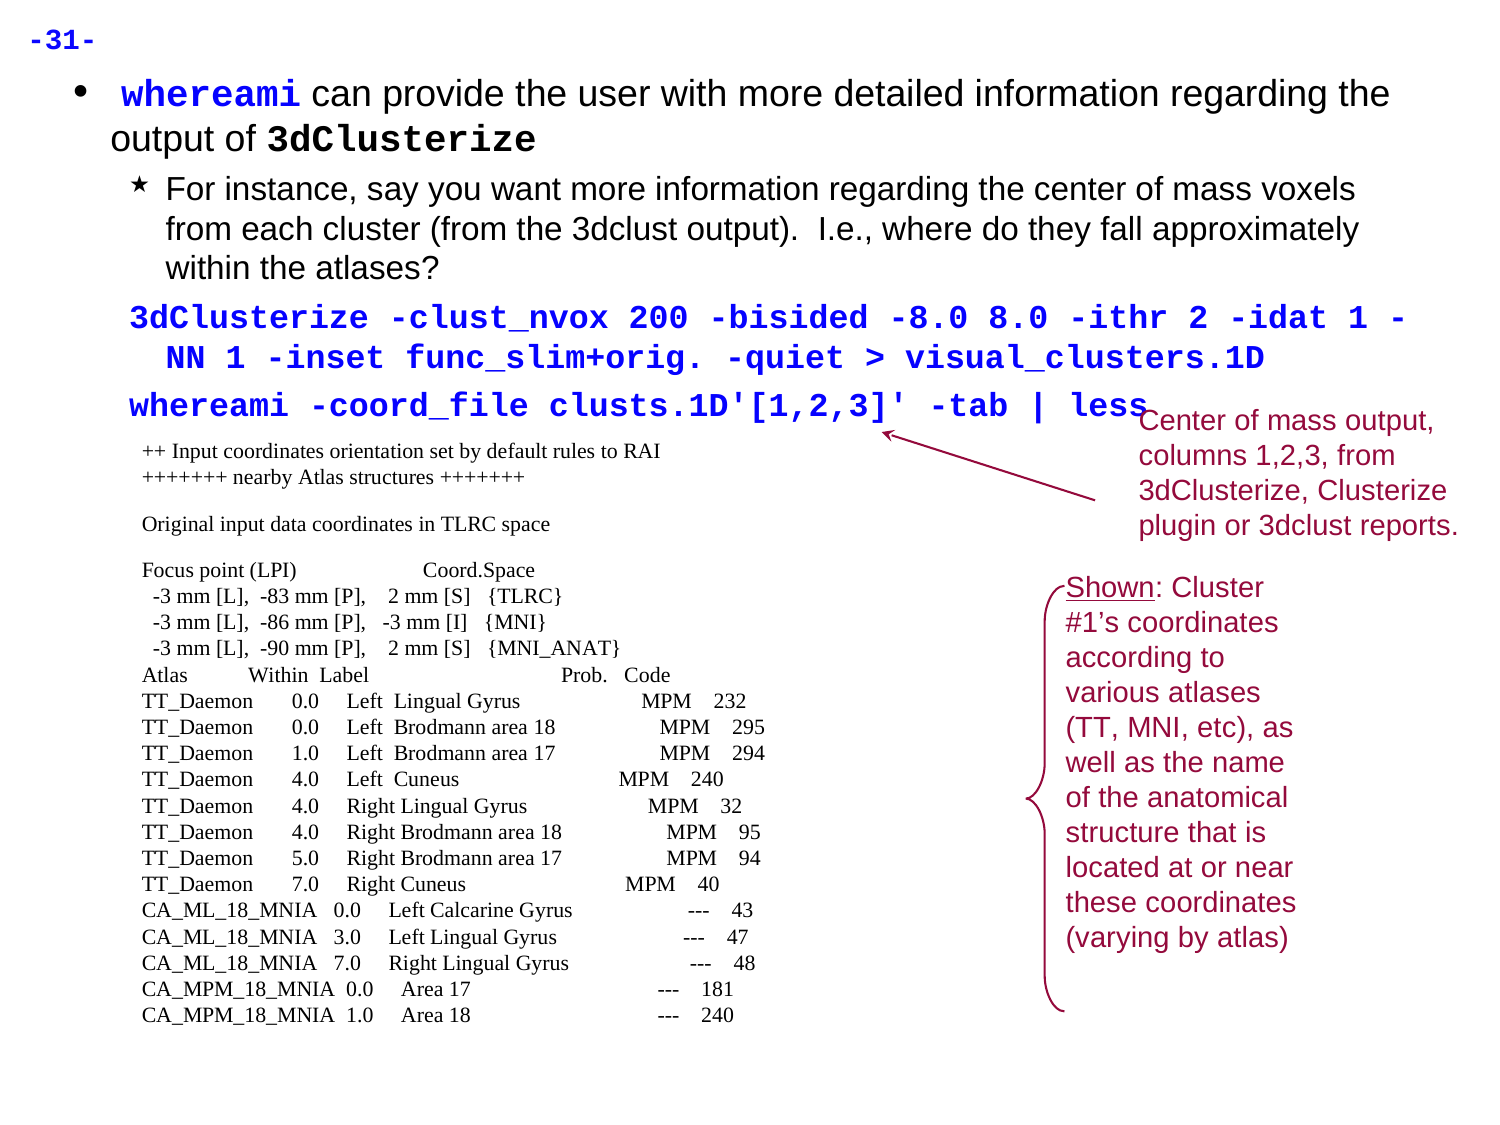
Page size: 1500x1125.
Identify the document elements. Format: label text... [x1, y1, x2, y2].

text_box ++ Input coordinates orientation set by default rules to RAI +++++++ nearby Atlas structures +++++++ Original input data coordinates in TLRC space Focus point (LPI) Coord.Space -3 mm [L], -83 mm [P], 2 mm [S] {TLRC} -3 mm [L], -86 mm [P], -3 mm [I] {MNI} -3 mm [L], -90 mm [P], 2 mm [S] {MNI_ANAT} Atlas Within Label Prob. Code TT_Daemon 0.0 Left Lingual Gyrus MPM 232 TT_Daemon 0.0 Left Brodmann area 18 MPM 295 TT_Daemon 1.0 Left Brodmann area 17 MPM 294 TT_Daemon 4.0 Left Cuneus MPM 240 TT_Daemon 4.0 Right Lingual Gyrus MPM 32 TT_Daemon 4.0 Right Brodmann area 18 MPM 95 TT_Daemon 5.0 Right Brodmann area 17 MPM 94 TT_Daemon 7.0 Right Cuneus MPM 40 CA_ML_18_MNIA 0.0 Left Calcarine Gyrus --- 43 CA_ML_18_MNIA 3.0 Left Lingual Gyrus --- 47 CA_ML_18_MNIA 7.0 Right Lingual Gyrus --- 48 CA_MPM_18_MNIA 0.0 Area 17 --- 181 CA_MPM_18_MNIA 1.0 Area 18 --- 240 [127, 429, 972, 1035]
text_box whereami can provide the user with more detailed information regarding the output of 3dClusterize For instance, say you want more information regarding the center of mass voxels from each cluster (from the 3dclust output). I.e., where do they fall approximately within the atlases? 3dClusterize -clust_nvox 200 -bisided -8.0 8.0 -ithr 2 -idat 1 -NN 1 -inset func_slim+orig. -quiet > visual_clusters.1D whereami -coord_file clusts.1D'[1,2,3]' -tab | less [57, 60, 1433, 211]
text_box Shown: Cluster #1’s coordinates according to various atlases (TT, MNI, etc), as well as the name of the anatomical structure that is located at or near these coordinates (varying by atlas) [1050, 561, 1314, 962]
text_box Center of mass output, columns 1,2,3, from 3dClusterize, Clusterize plugin or 3dclust reports. [1123, 394, 1500, 550]
